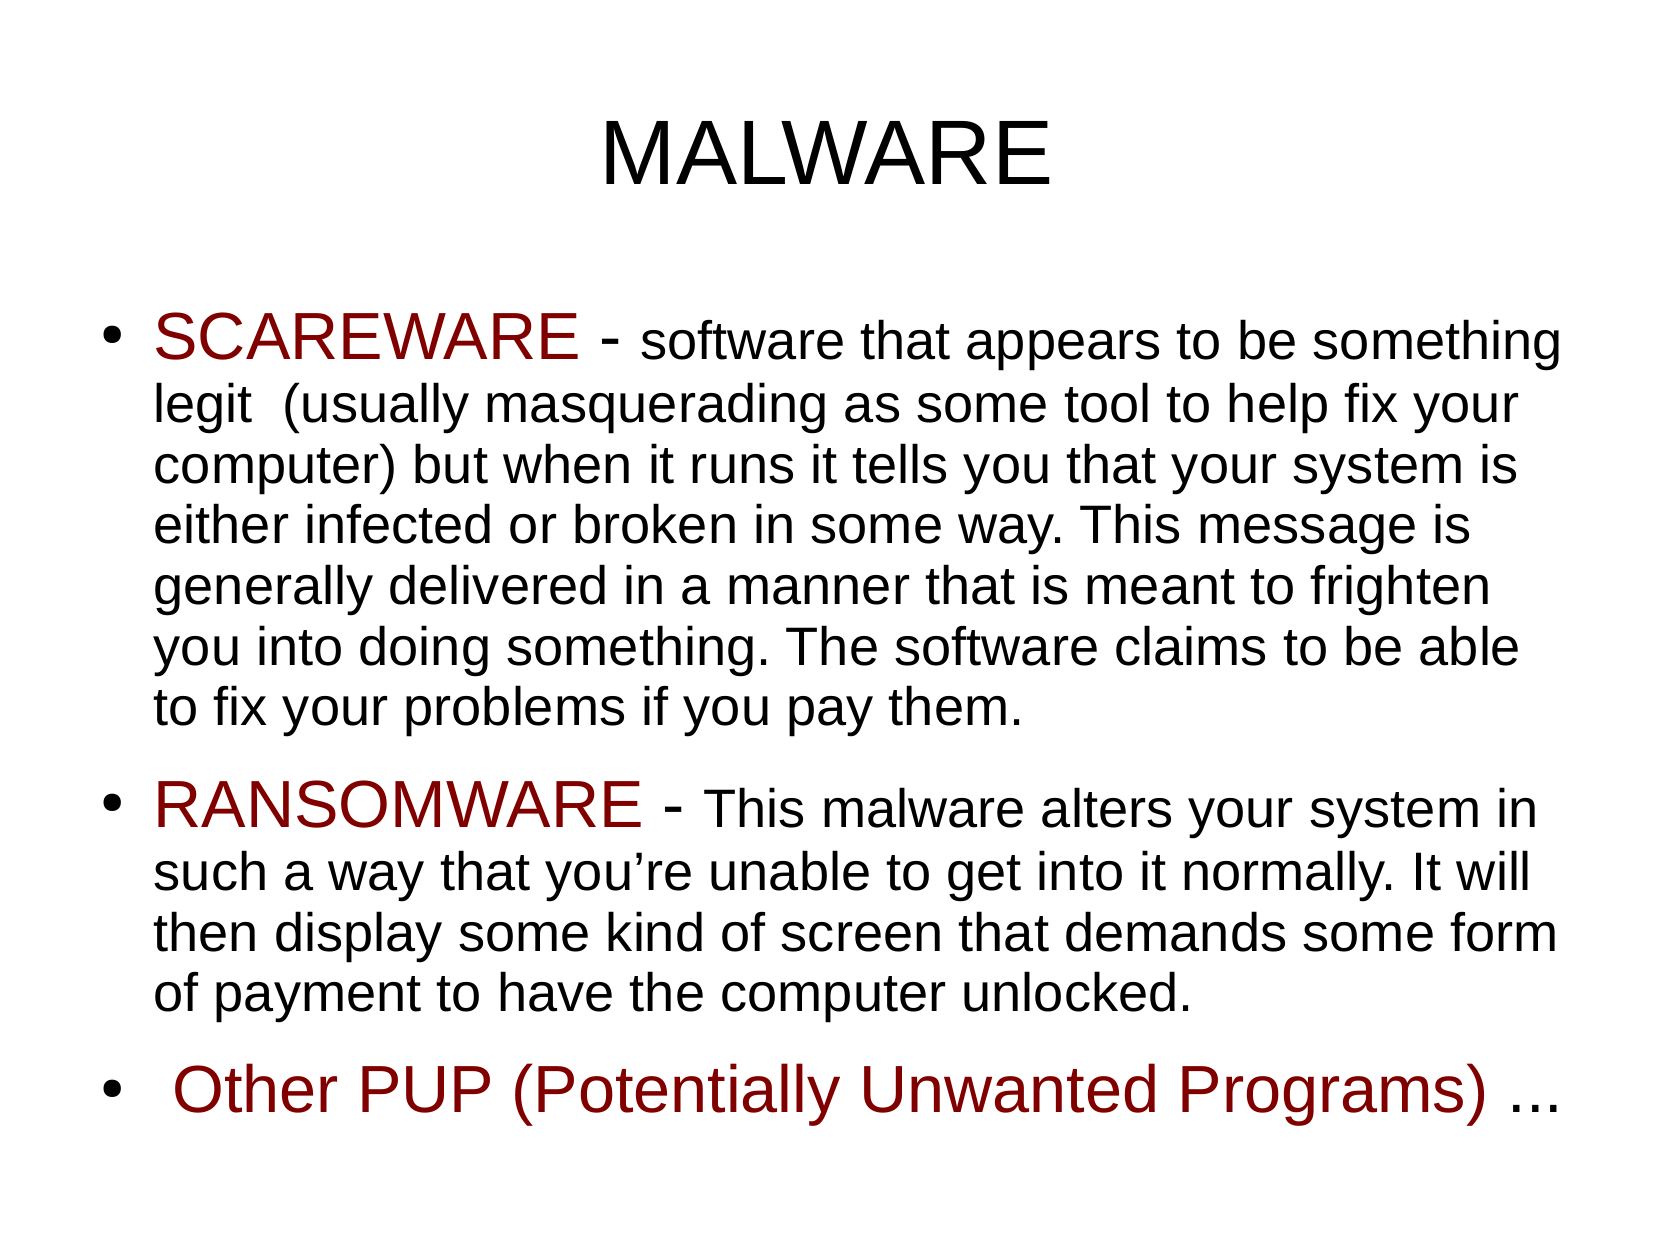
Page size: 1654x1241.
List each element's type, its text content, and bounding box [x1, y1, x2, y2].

title MALWARE [82, 49, 1571, 257]
list SCAREWARE - software that appears to be something legit (usually masquerading as some tool to help fix your computer) but when it runs it tells you that your system is either infected or broken in some way. This message is generally delivered in a manner that is meant to frighten you into doing something. The software claims to be able to fix your problems if you pay them. RANSOMWARE - This malware alters your system in such a way that you’re unable to get into it normally. It will then display some kind of screen that demands some form of payment to have the computer unlocked. Other PUP (Potentially Unwanted Programs) ... [82, 299, 1571, 1201]
